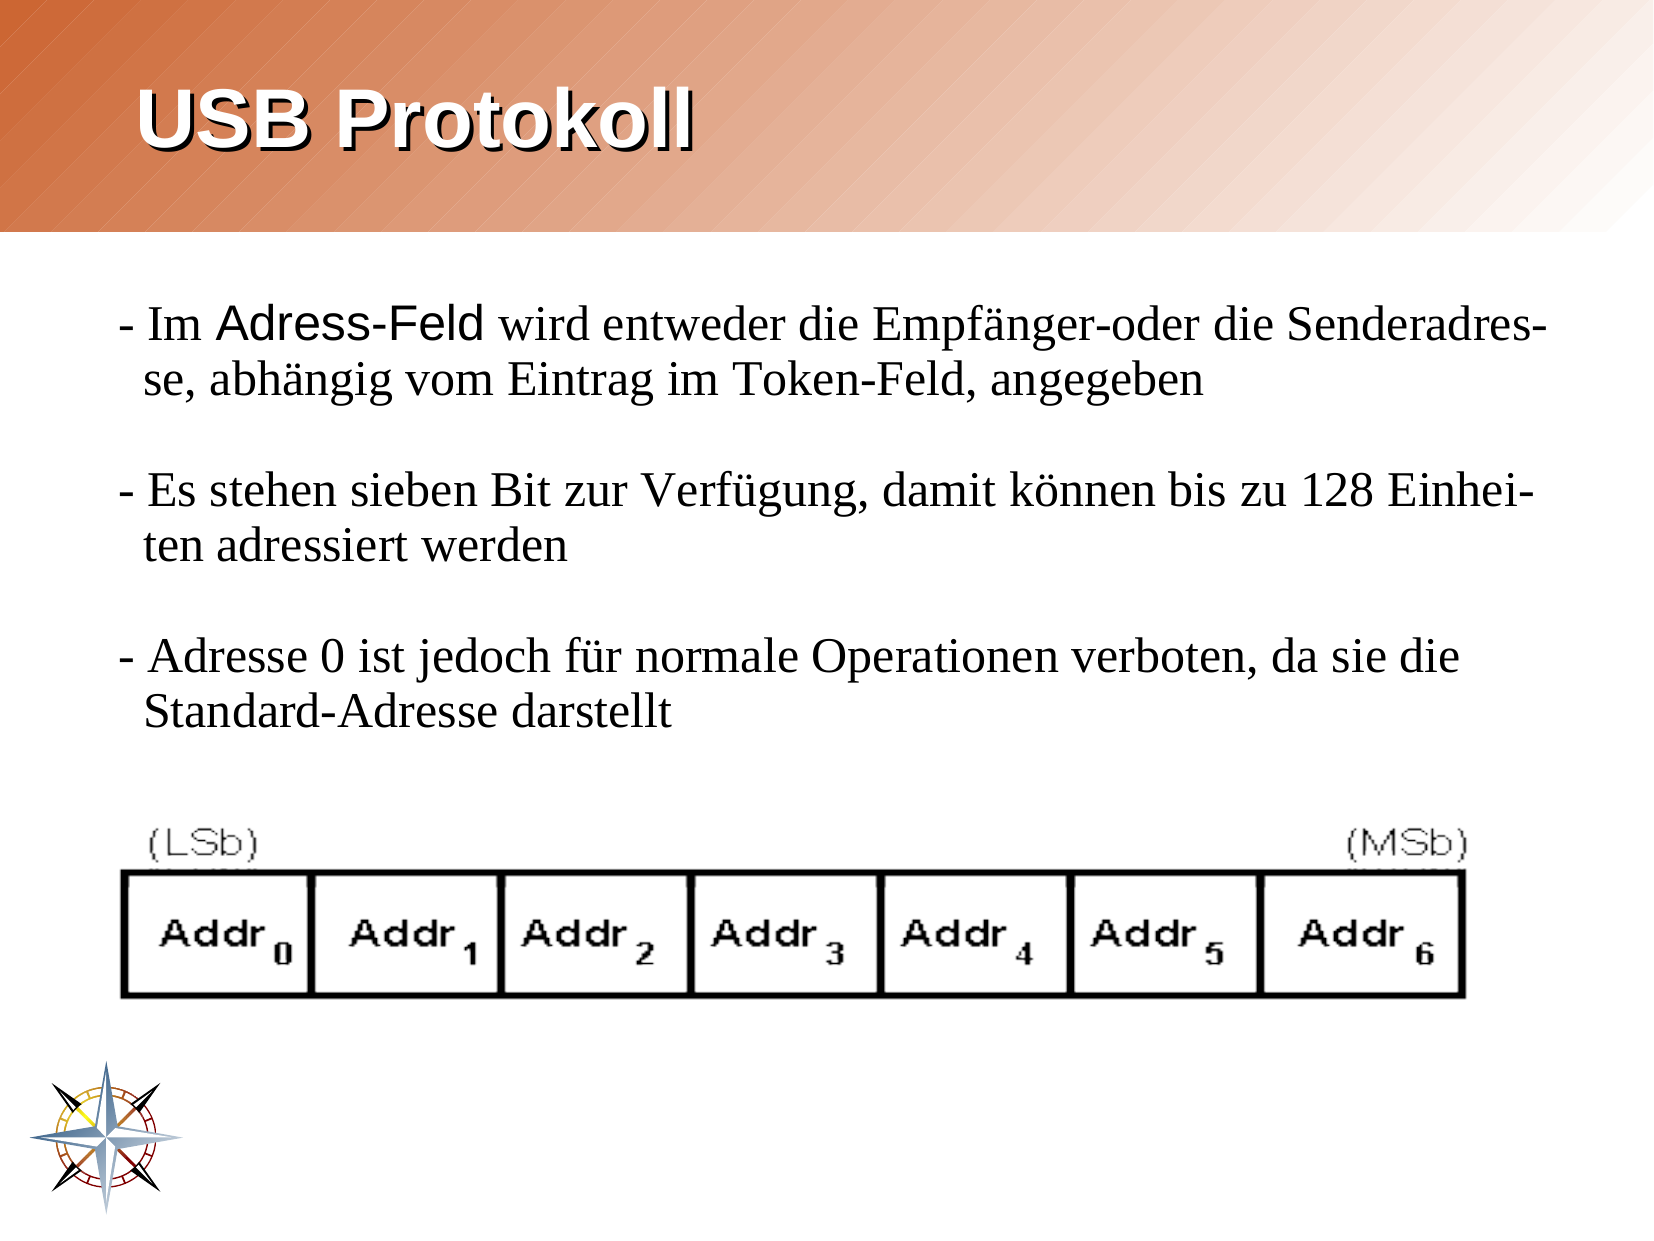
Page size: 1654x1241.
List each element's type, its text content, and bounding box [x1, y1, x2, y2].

picture [118, 815, 1506, 1004]
text_box - Im Adress-Feld wird entweder die Empfänger-oder die Senderadres- se, abhängig vom Eintrag im Token-Feld, angegeben - Es stehen sieben Bit zur Verfügung, damit können bis zu 128 Einhei- ten adressiert werden - Adresse 0 ist jedoch für normale Operationen verboten, da sie die Standard-Adresse darstellt [118, 295, 1565, 747]
title USB Protokoll [135, 0, 1422, 238]
